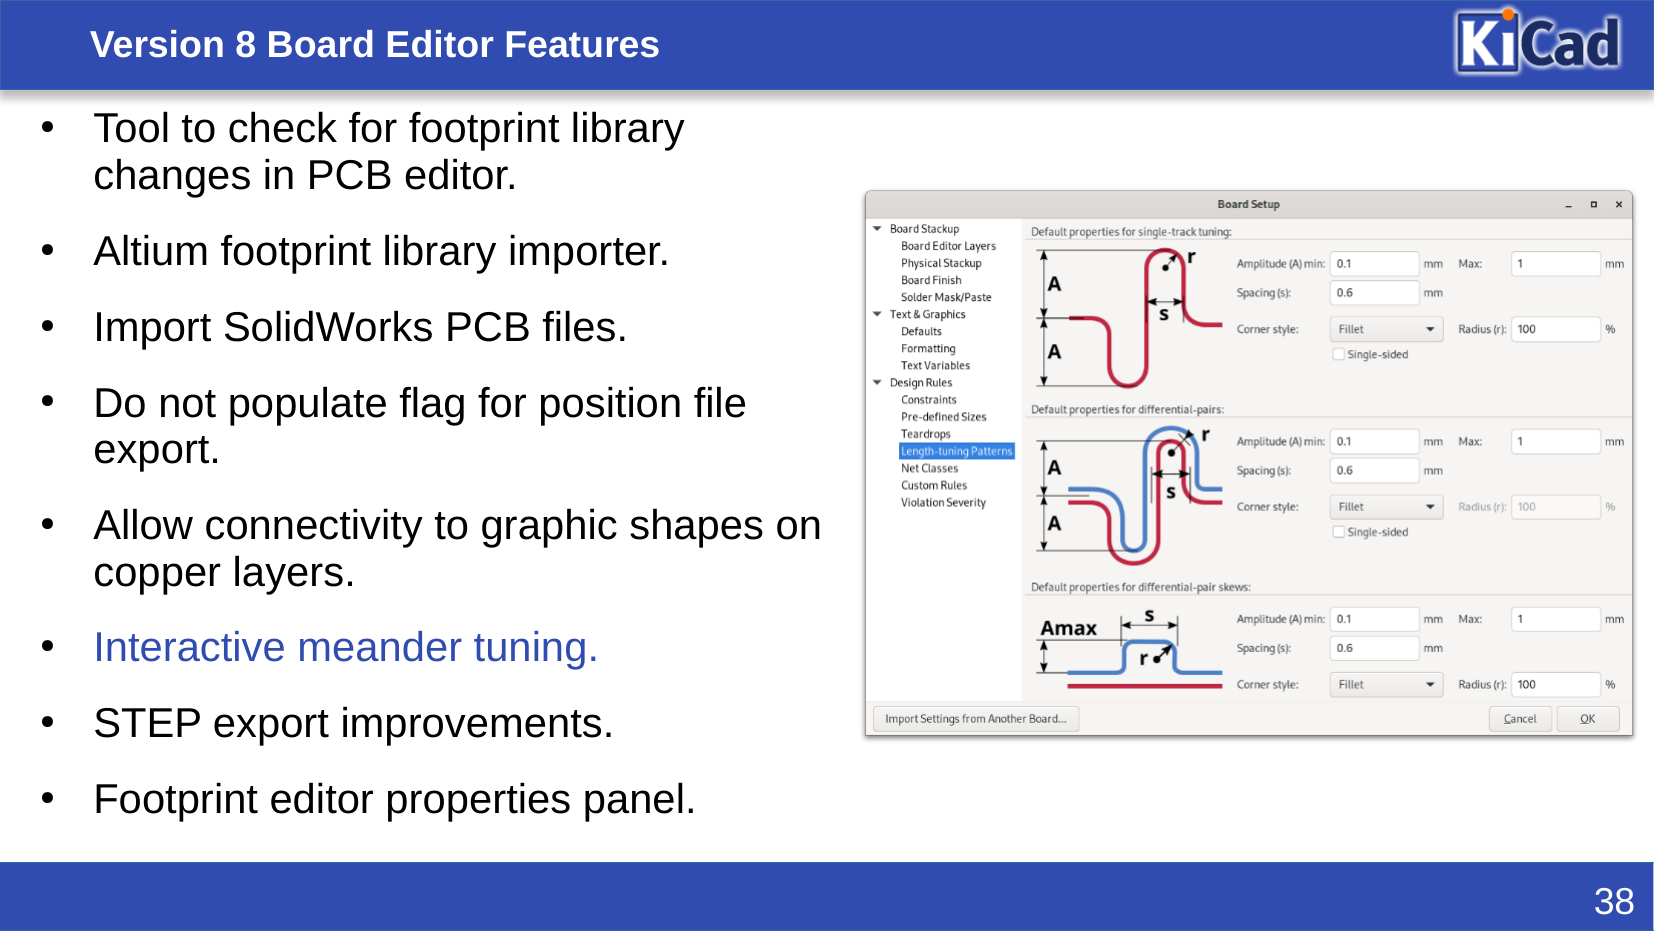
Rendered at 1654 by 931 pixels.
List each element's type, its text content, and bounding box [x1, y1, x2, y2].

text_box <number> [1387, 873, 1651, 931]
picture [855, 182, 1643, 748]
text_box [0, 862, 1654, 931]
list Tool to check for footprint library changes in PCB editor. Altium footprint library importer. Import SolidWorks PCB files. Do not populate flag for position file export. Allow connectivity to graphic shapes on copper layers. Interactive meander tuning. STEP export improvements. Footprint editor properties panel. [22, 105, 848, 856]
picture [1412, 0, 1654, 92]
text_box Version 8 Board Editor Features [0, 0, 1412, 90]
